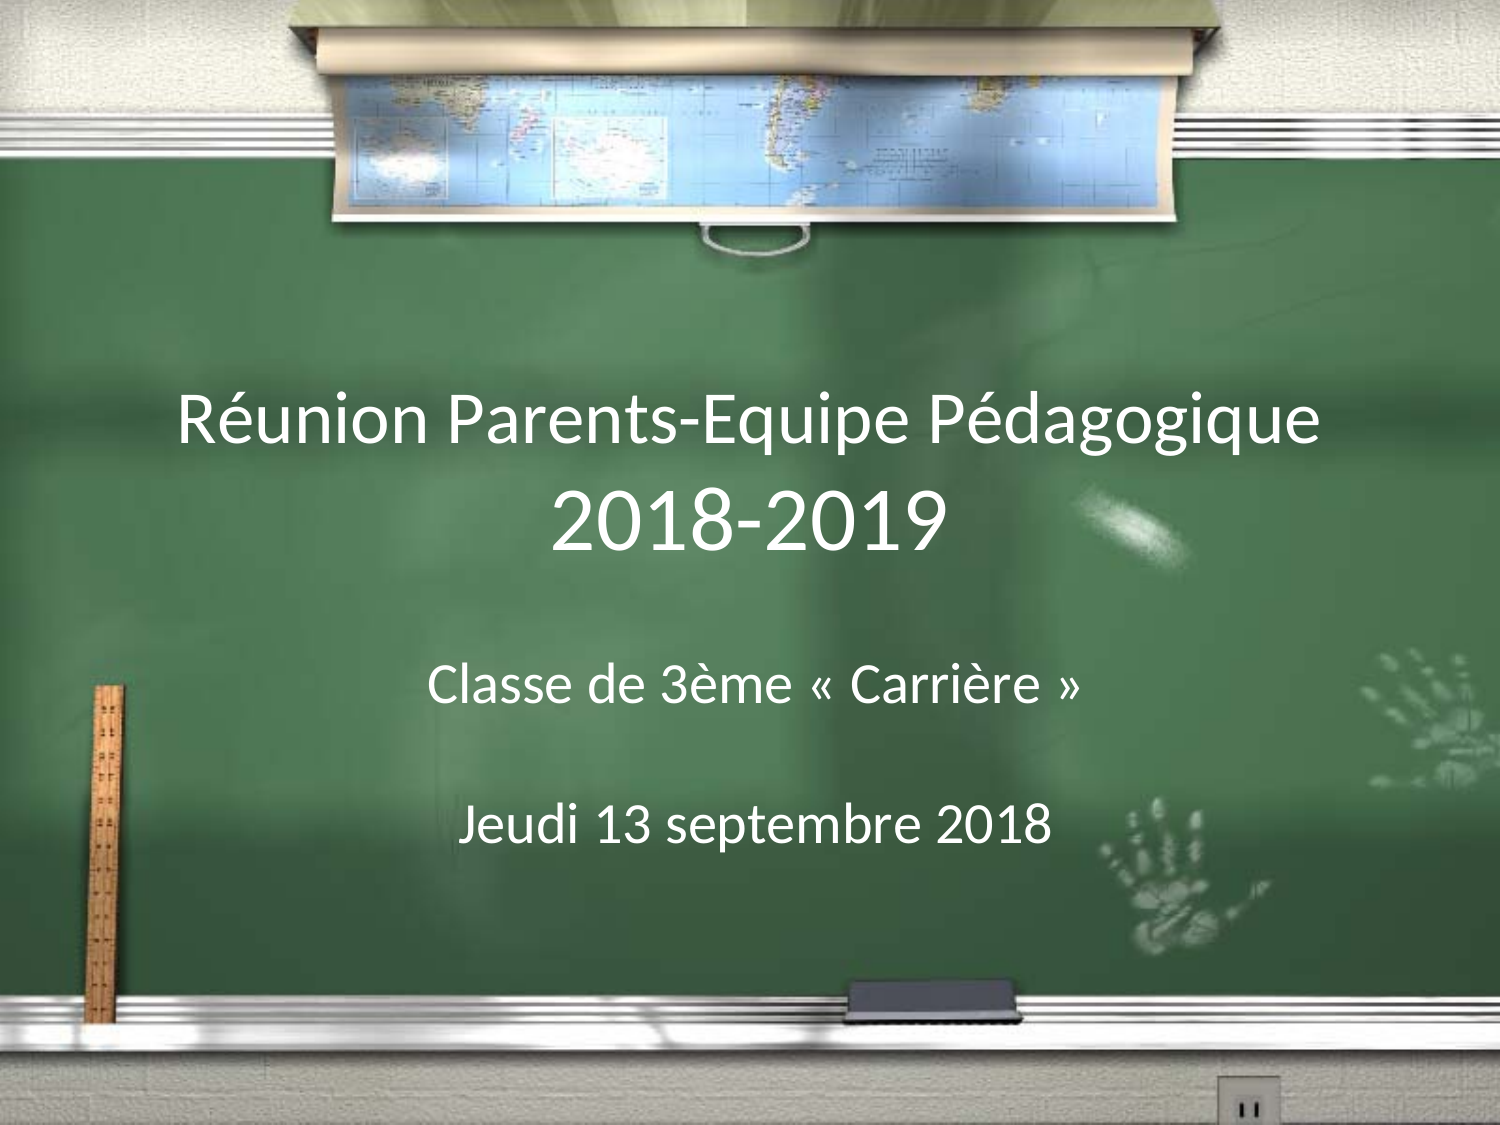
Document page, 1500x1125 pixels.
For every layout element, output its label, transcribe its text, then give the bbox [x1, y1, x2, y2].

text_box Réunion Parents-Equipe Pédagogique 2018-2019 [112, 351, 1388, 587]
text_box Classe de 3ème « Carrière » Jeudi 13 septembre 2018 [336, 637, 1176, 975]
picture [0, 0, 1500, 1125]
